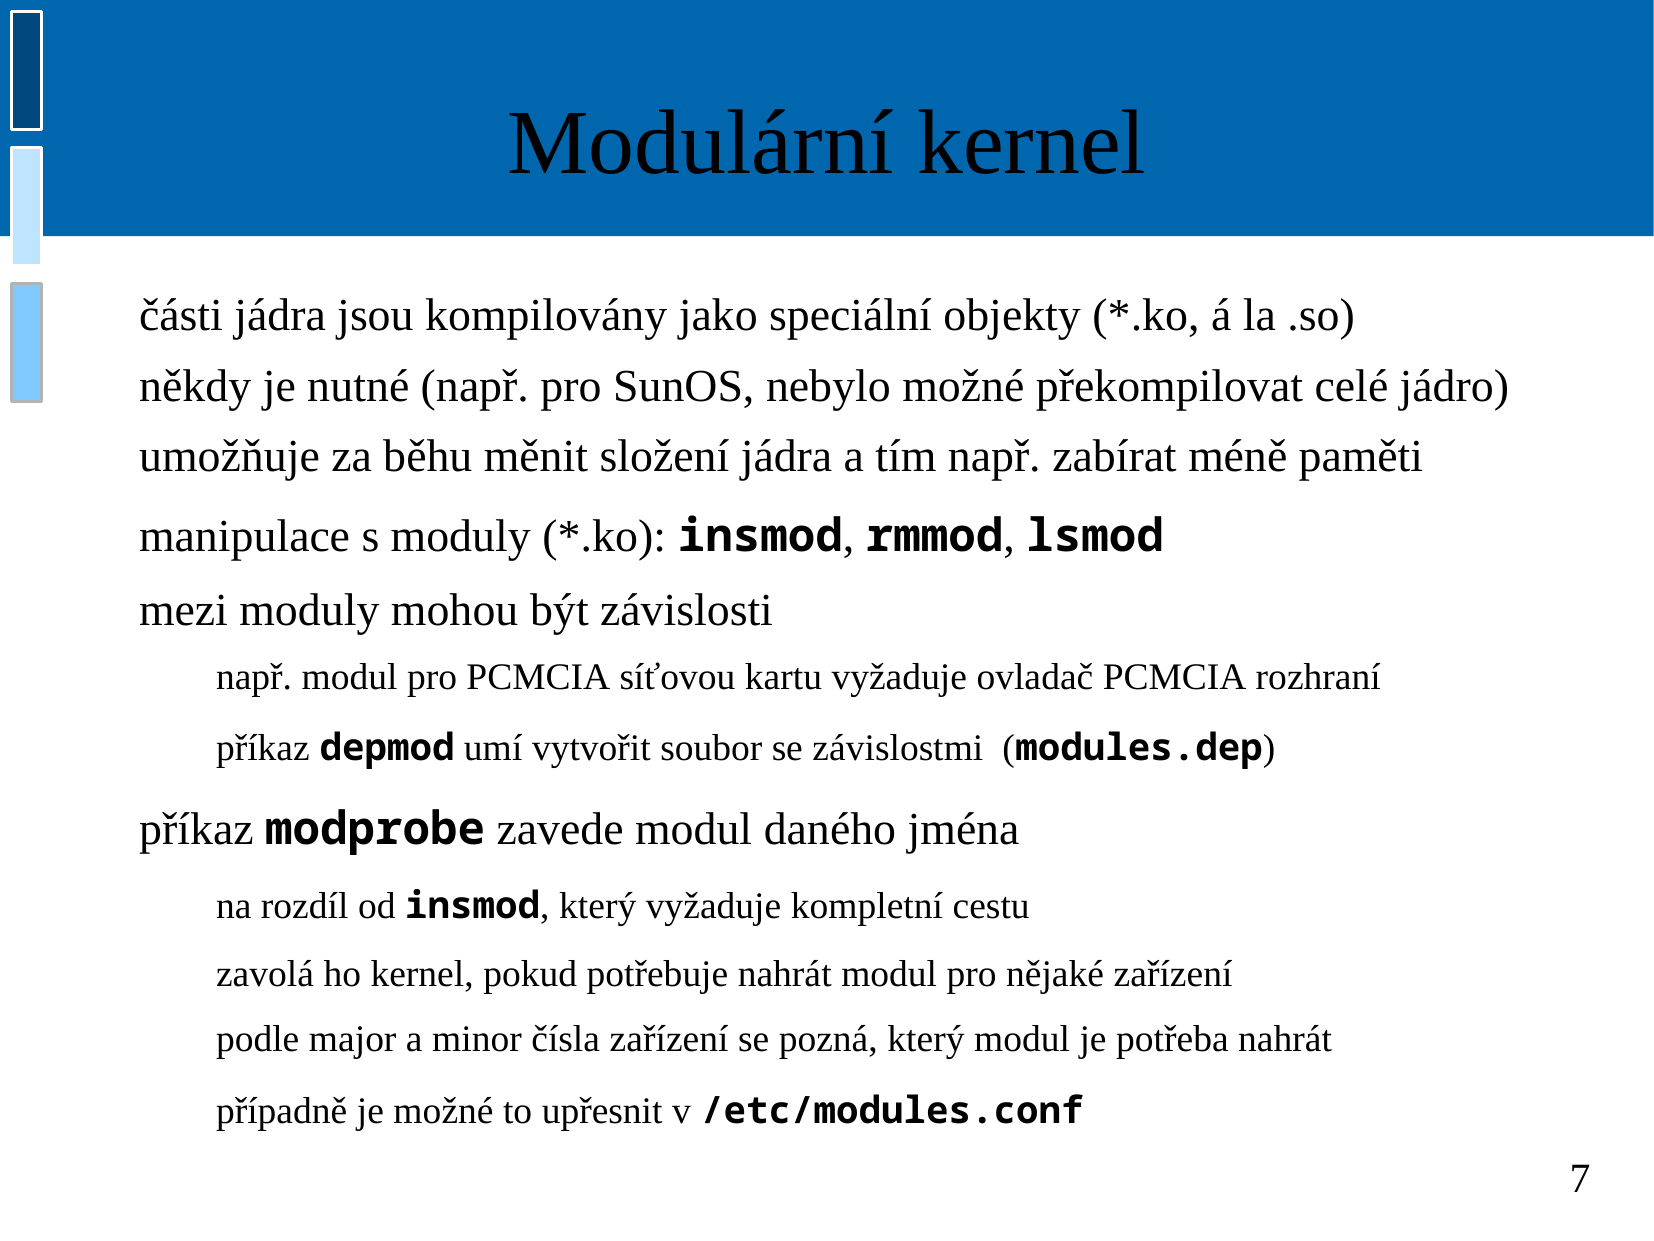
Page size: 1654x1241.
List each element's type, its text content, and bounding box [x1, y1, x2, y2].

list části jádra jsou kompilovány jako speciální objekty (*.ko, á la .so) někdy je nutné (např. pro SunOS, nebylo možné překompilovat celé jádro) umožňuje za běhu měnit složení jádra a tím např. zabírat méně paměti manipulace s moduly (*.ko): insmod, rmmod, lsmod mezi moduly mohou být závislosti např. modul pro PCMCIA síťovou kartu vyžaduje ovladač PCMCIA rozhraní příkaz depmod umí vytvořit soubor se závislostmi (modules.dep) příkaz modprobe zavede modul daného jména na rozdíl od insmod, který vyžaduje kompletní cestu zavolá ho kernel, pokud potřebuje nahrát modul pro nějaké zařízení podle major a minor čísla zařízení se pozná, který modul je potřeba nahrát případně je možné to upřesnit v /etc/modules.conf [121, 289, 1534, 1153]
title Modulární kernel [121, 49, 1534, 237]
